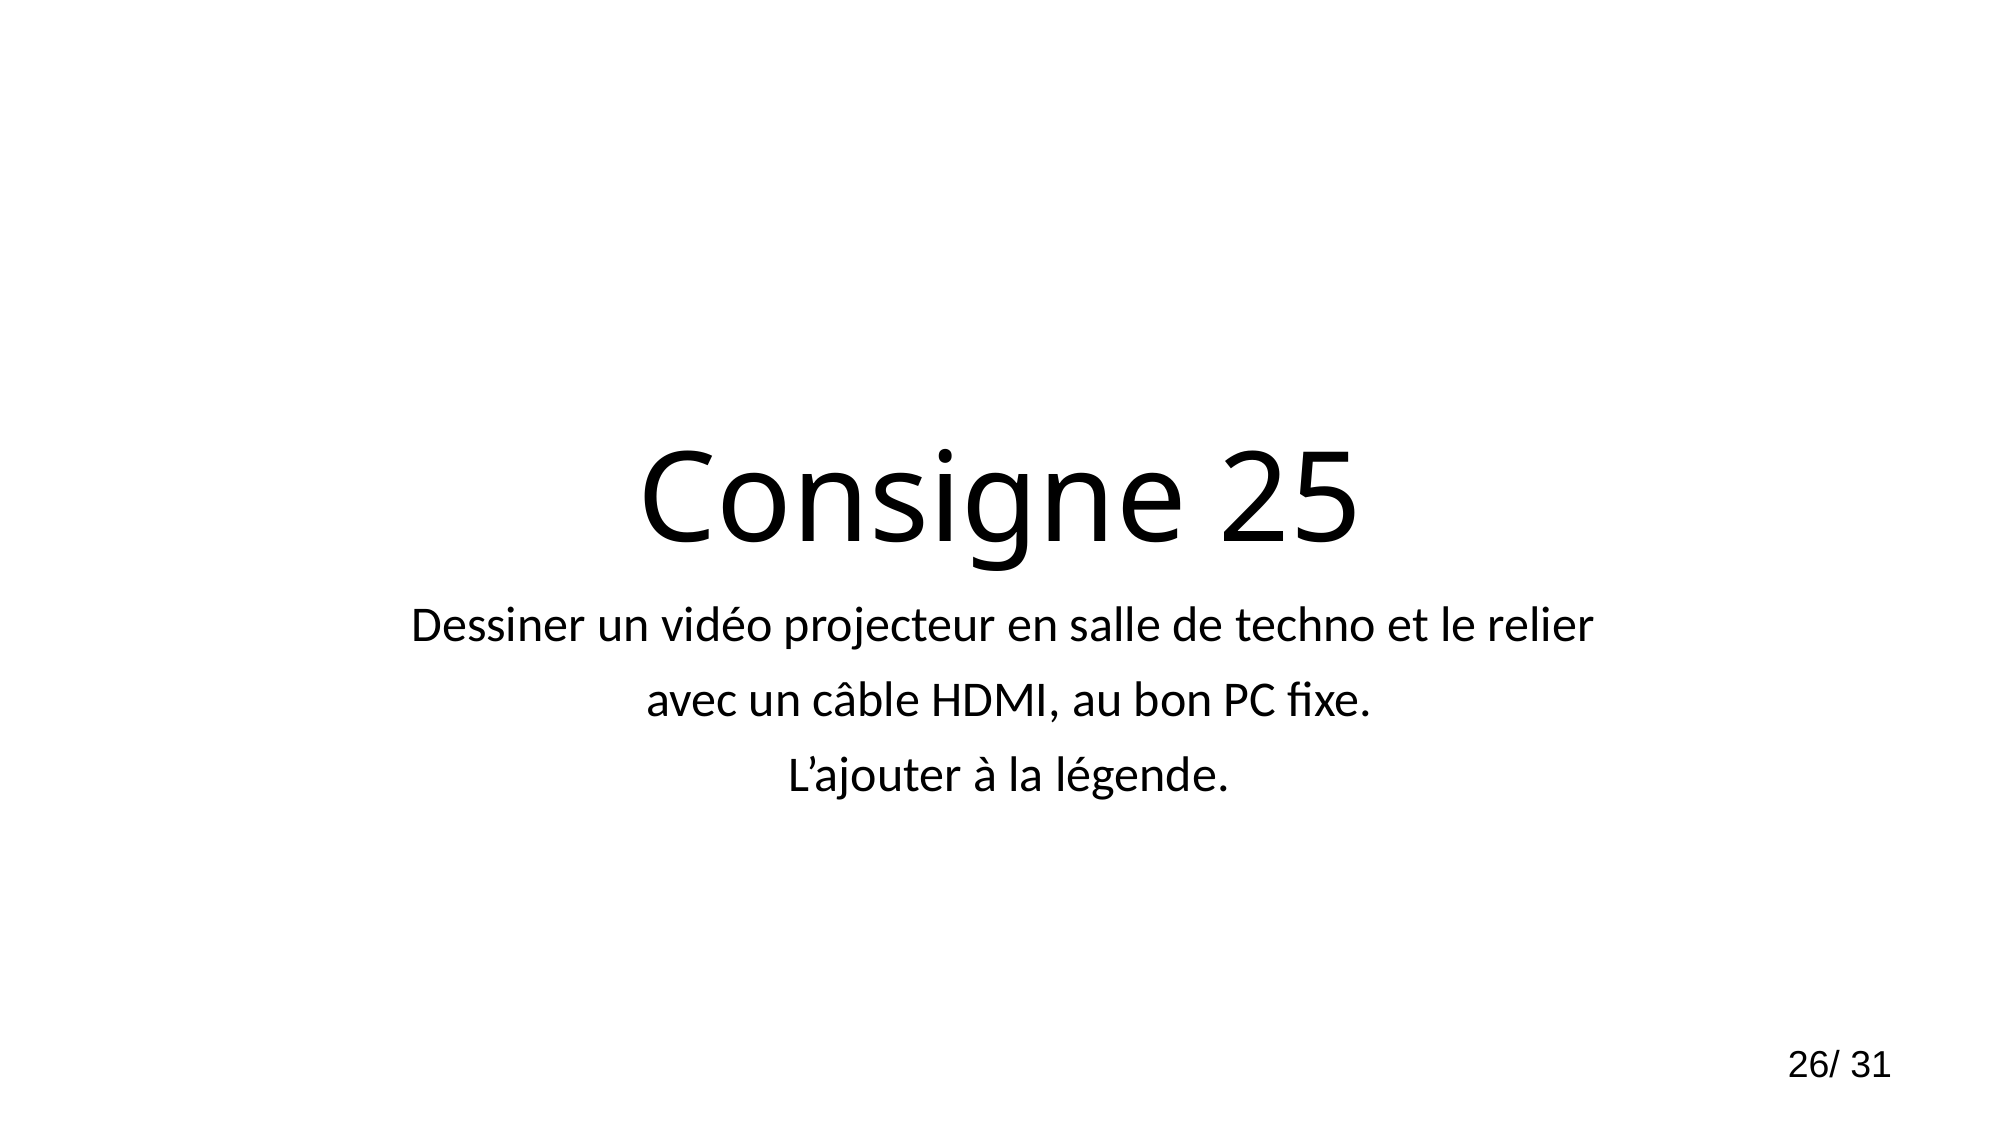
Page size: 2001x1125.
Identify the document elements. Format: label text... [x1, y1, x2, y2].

text_box 31/ 31 [1830, 1035, 1979, 1093]
subtitle Dessiner un vidéo projecteur en salle de techno et le relier avec un câble HDMI, au bon PC fixe. L’ajouter à la légende. [142, 590, 1877, 863]
title Consigne 25 [249, 184, 1750, 576]
